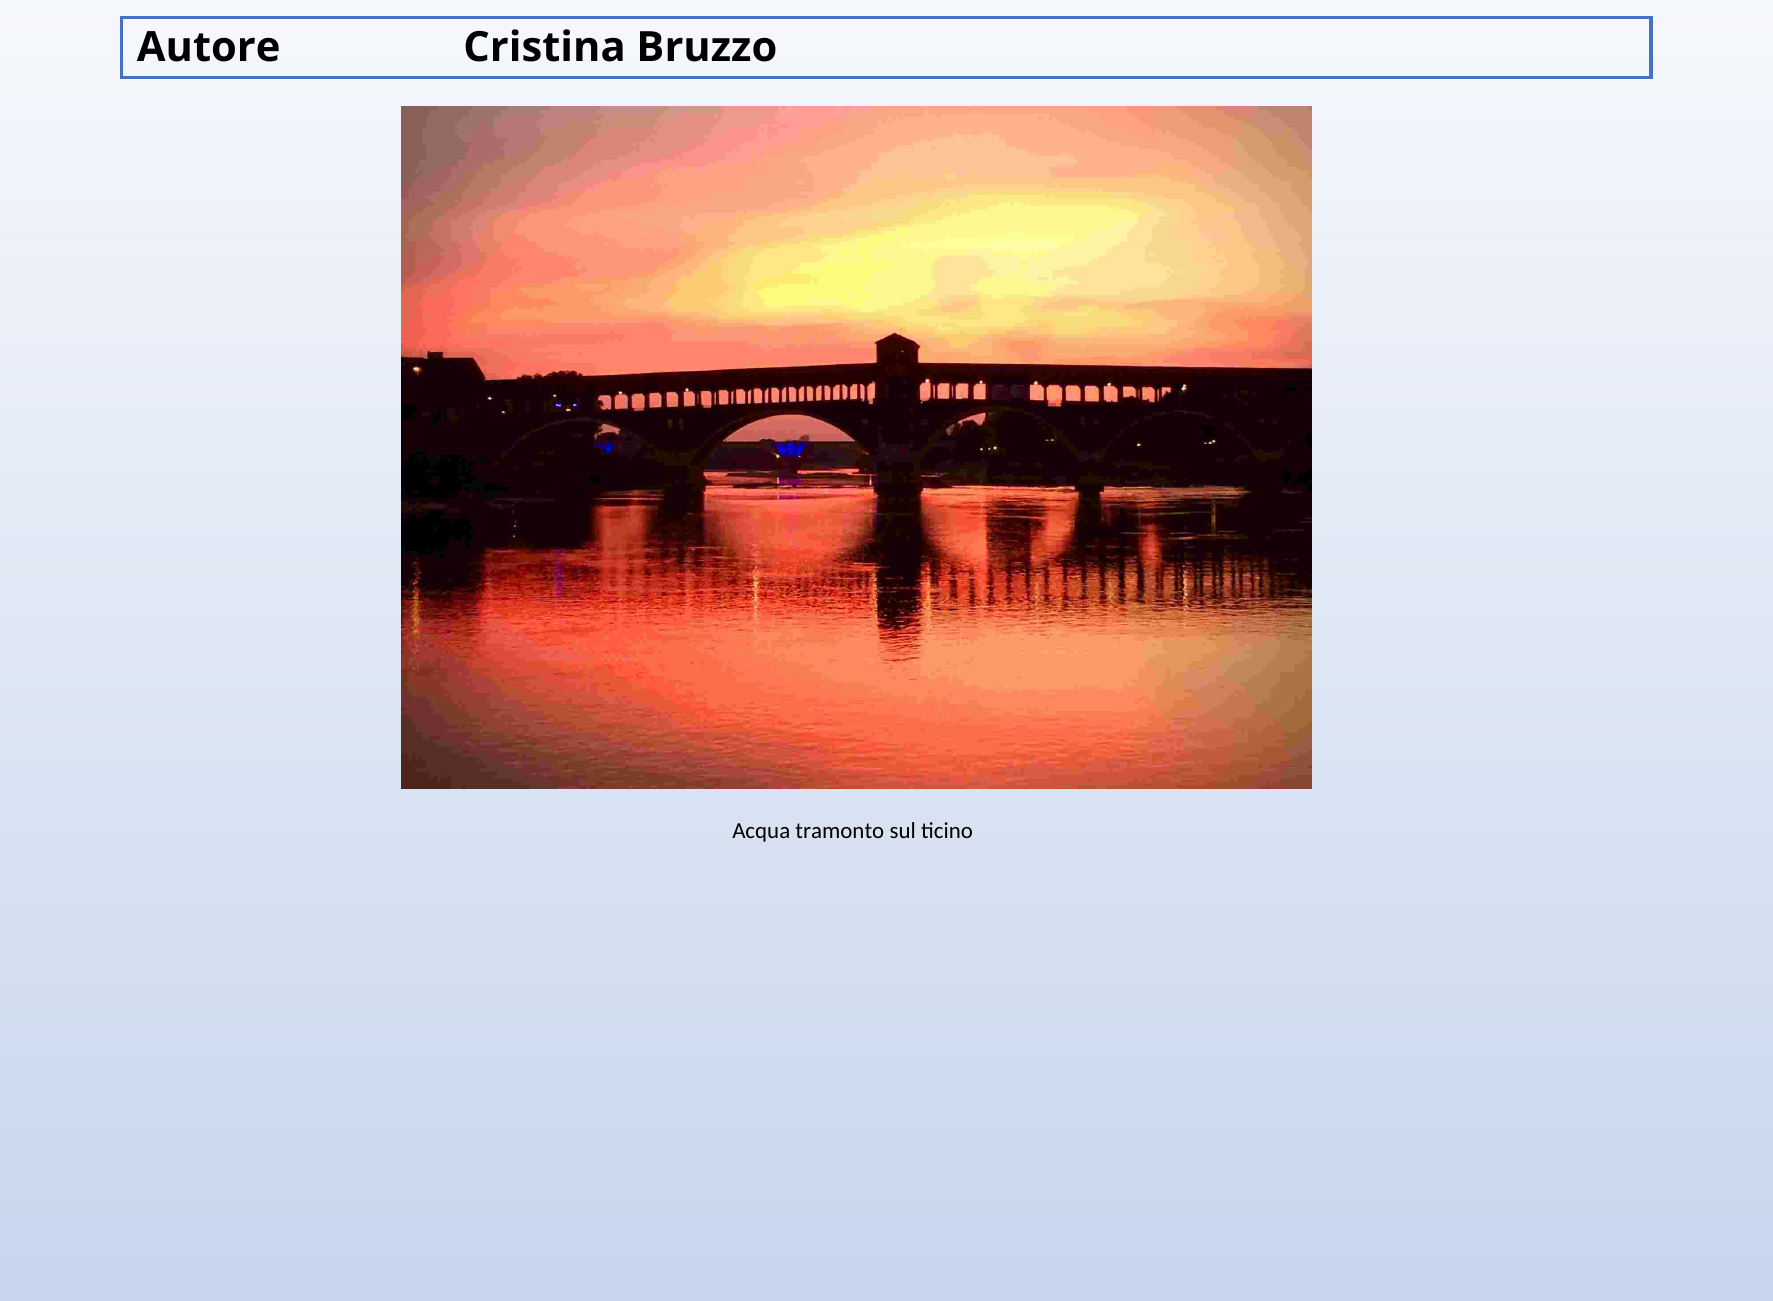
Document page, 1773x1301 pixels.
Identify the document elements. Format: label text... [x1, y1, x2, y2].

title Autore Cristina Bruzzo [121, 17, 1652, 78]
text_box Acqua tramonto sul ticino [566, 807, 1099, 851]
picture [401, 106, 1312, 789]
